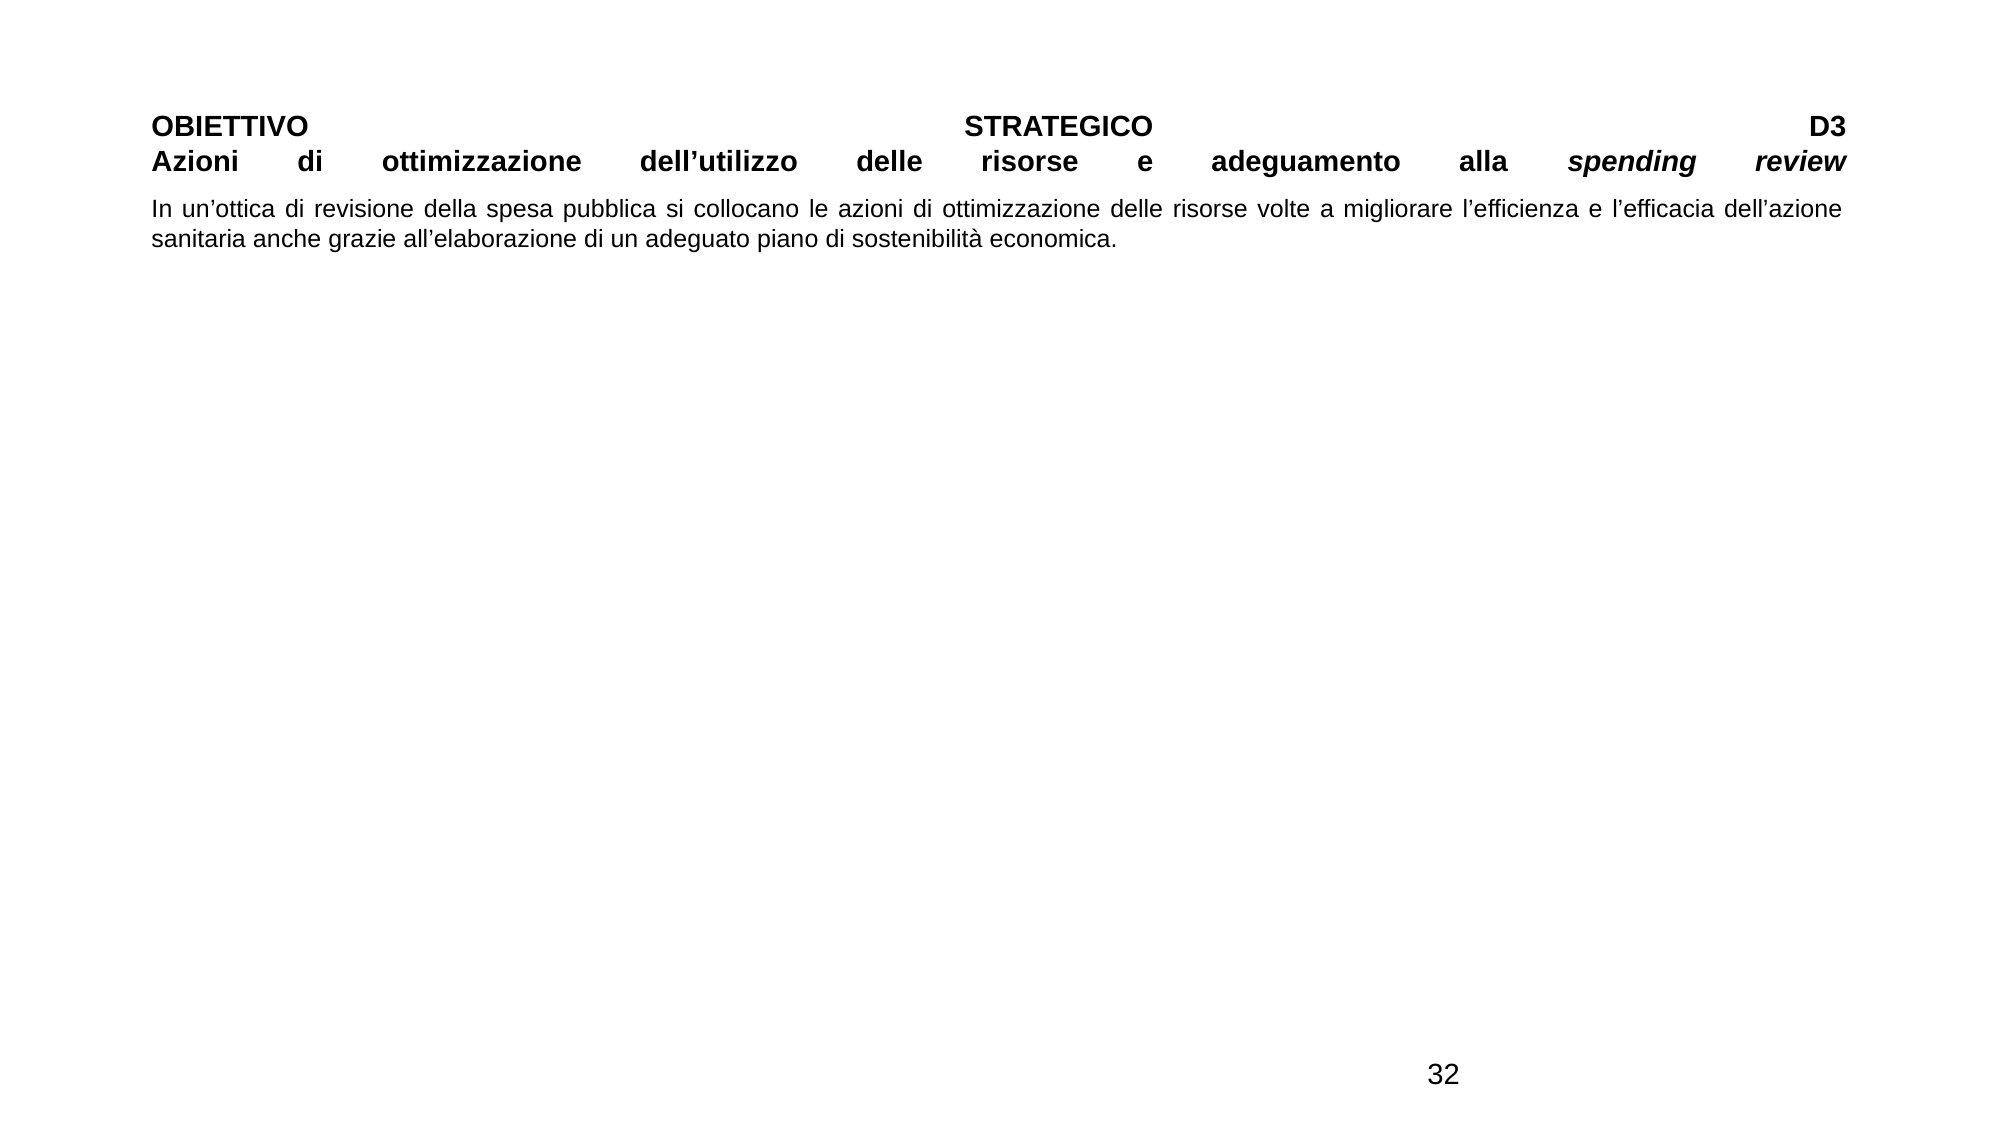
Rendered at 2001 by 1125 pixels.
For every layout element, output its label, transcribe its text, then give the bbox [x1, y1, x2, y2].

slide_number <numero> [1412, 1042, 1863, 1103]
title OBIETTIVO STRATEGICO D3 Azioni di ottimizzazione dell’utilizzo delle risorse e adeguamento alla spending review In un’ottica di revisione della spesa pubblica si collocano le azioni di ottimizzazione delle risorse volte a migliorare l’efficienza e l’efficacia dell’azione sanitaria anche grazie all’elaborazione di un adeguato piano di sostenibilità economica. [136, 83, 1862, 268]
